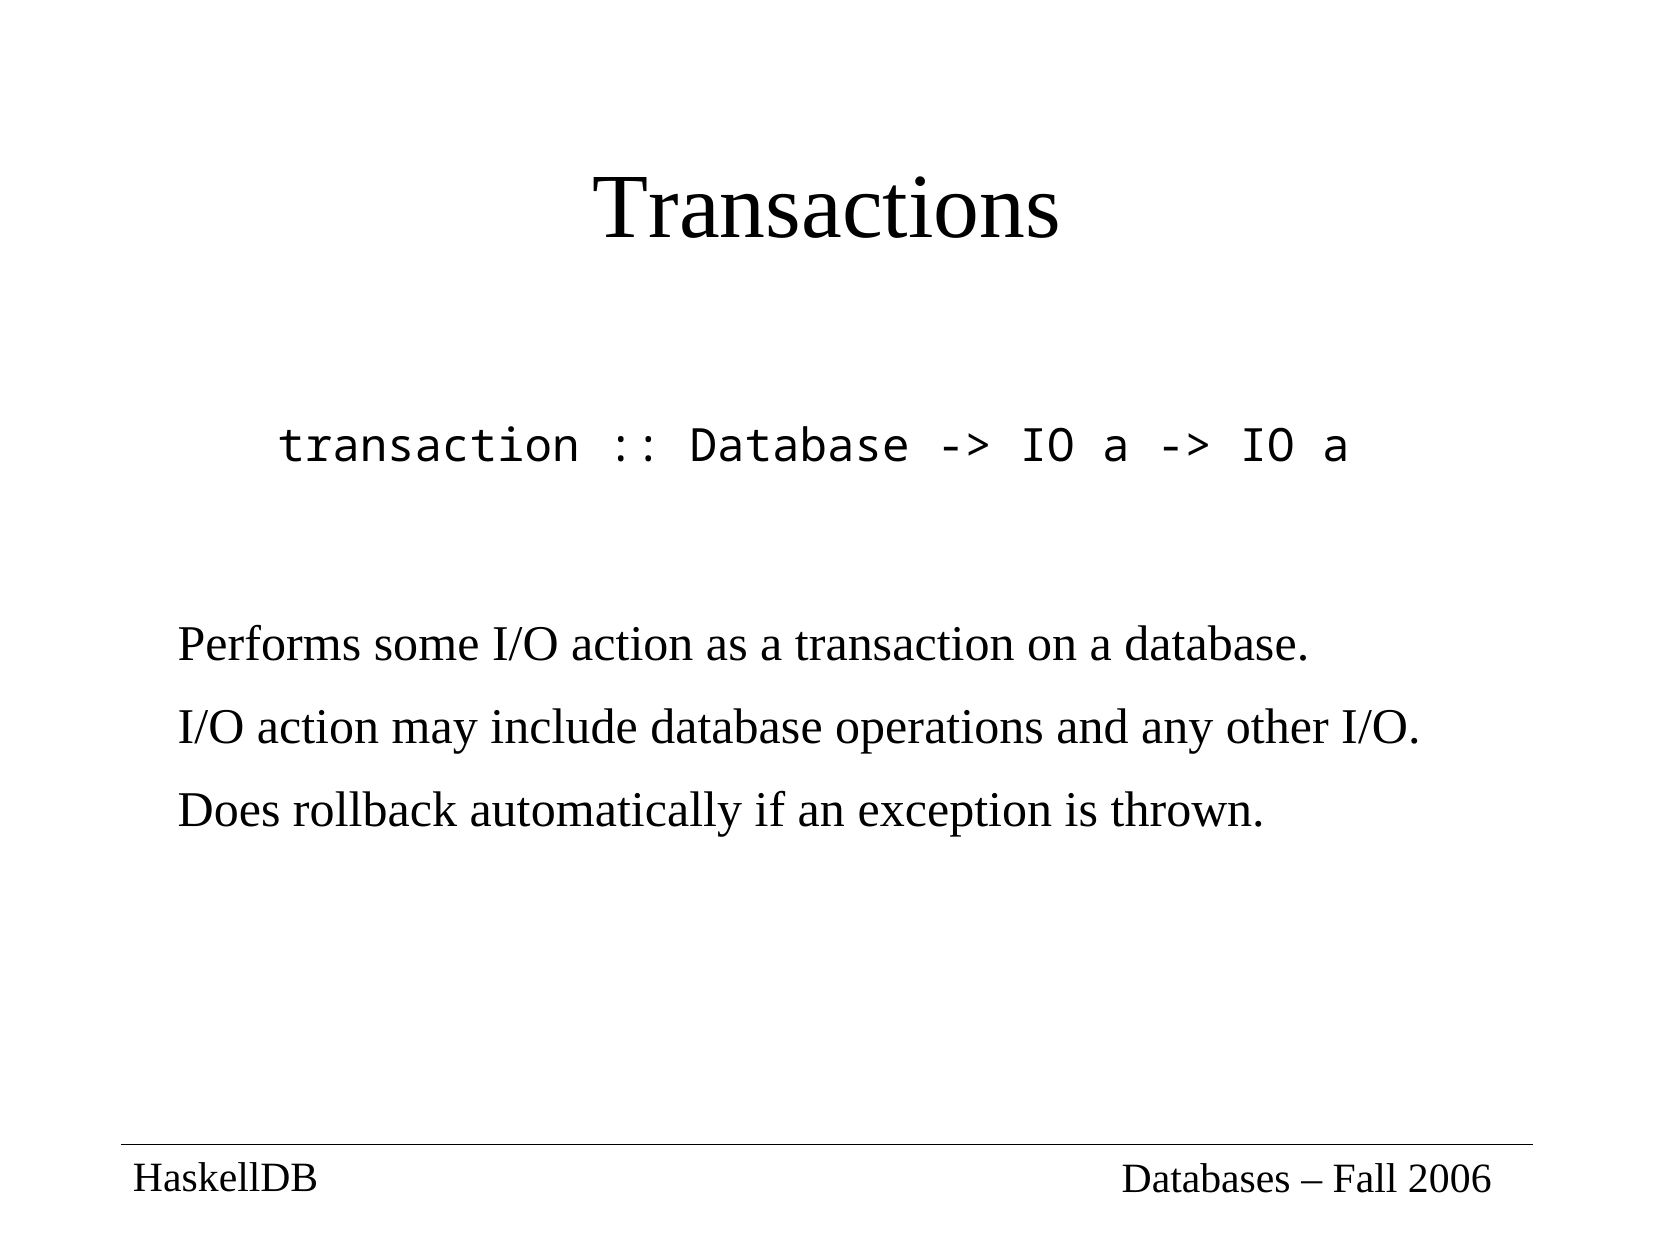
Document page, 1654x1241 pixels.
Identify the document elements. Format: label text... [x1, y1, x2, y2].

text_box Performs some I/O action as a transaction on a database. I/O action may include database operations and any other I/O. Does rollback automatically if an exception is thrown. [177, 588, 1467, 811]
title Transactions [121, 102, 1534, 311]
text_box transaction :: Database -> IO a -> IO a [277, 412, 1351, 465]
